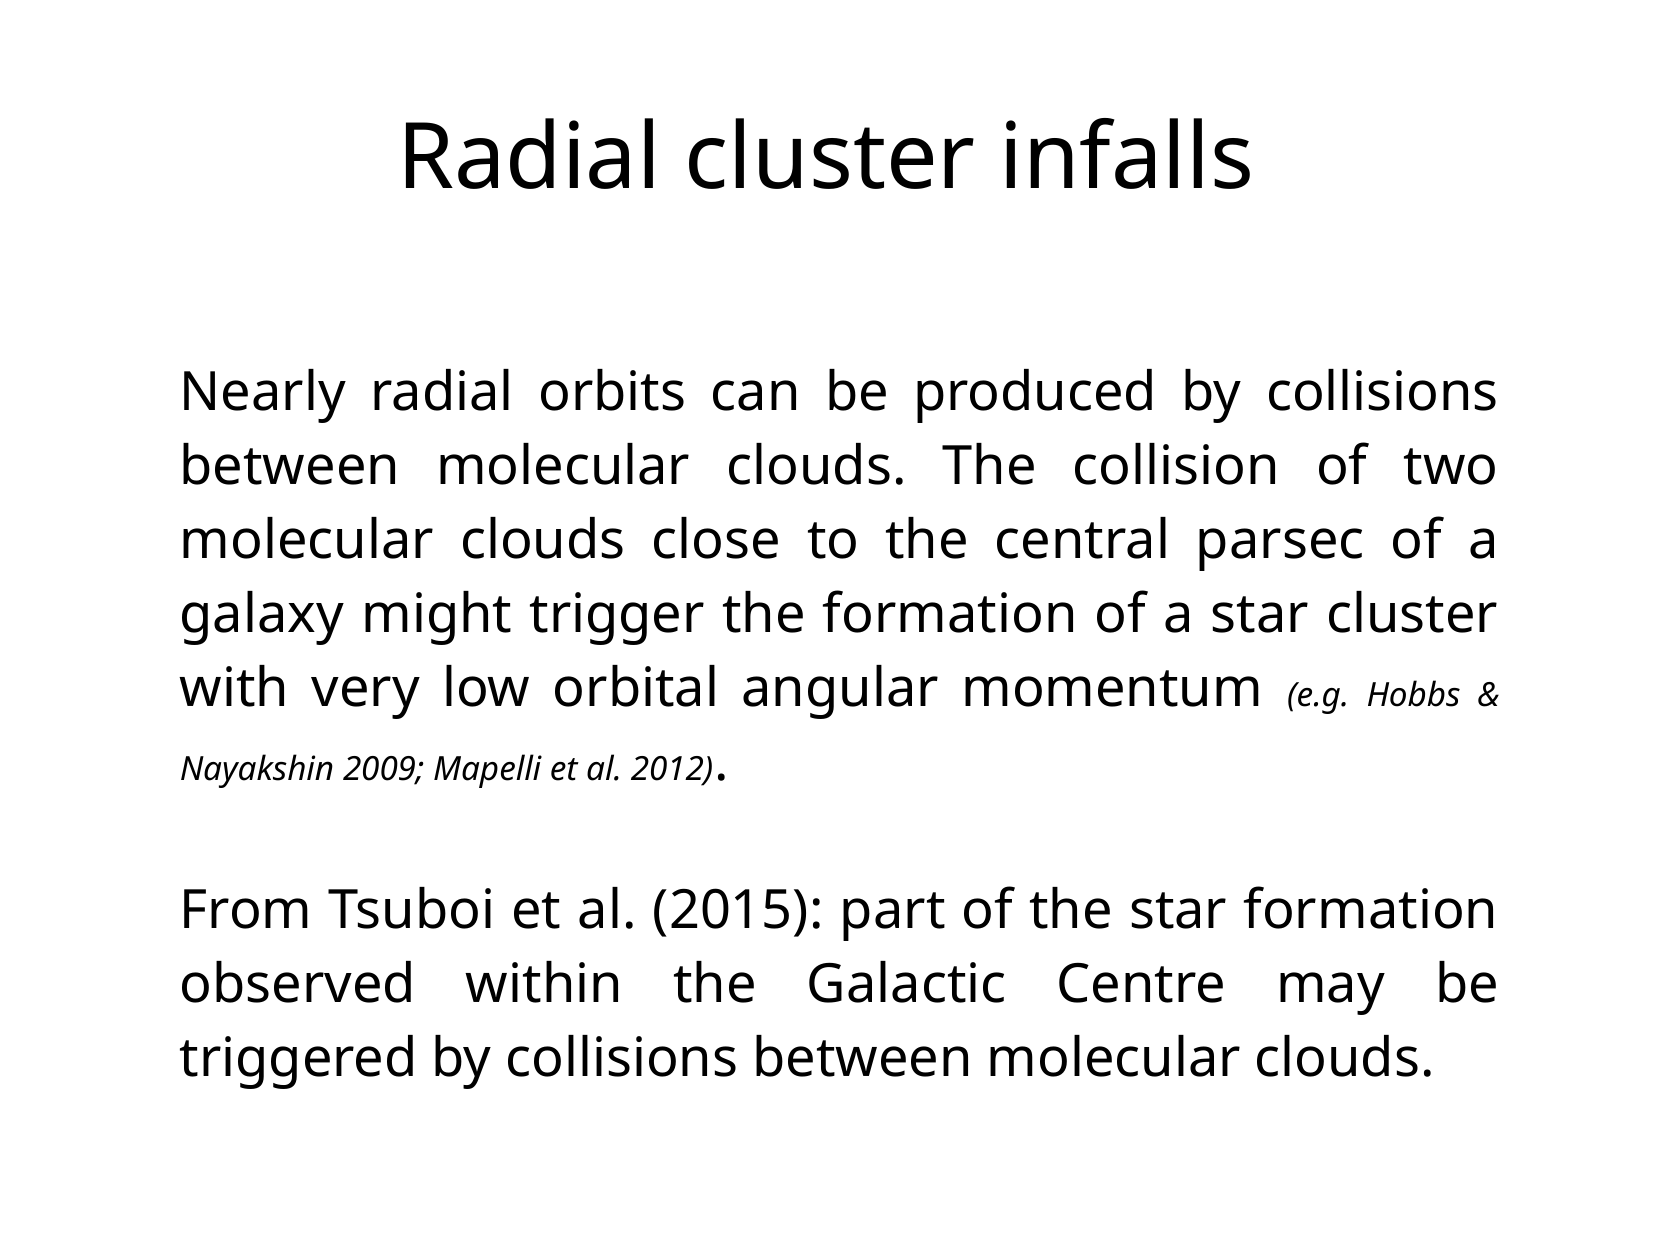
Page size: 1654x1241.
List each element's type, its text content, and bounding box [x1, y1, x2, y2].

title Radial cluster infalls [82, 49, 1571, 257]
text_box Nearly radial orbits can be produced by collisions between molecular clouds. The collision of two molecular clouds close to the central parsec of a galaxy might trigger the formation of a star cluster with very low orbital angular momentum (e.g. Hobbs & Nayakshin 2009; Mapelli et al. 2012). From Tsuboi et al. (2015): part of the star formation observed within the Galactic Centre may be triggered by collisions between molecular clouds. [165, 345, 1516, 968]
